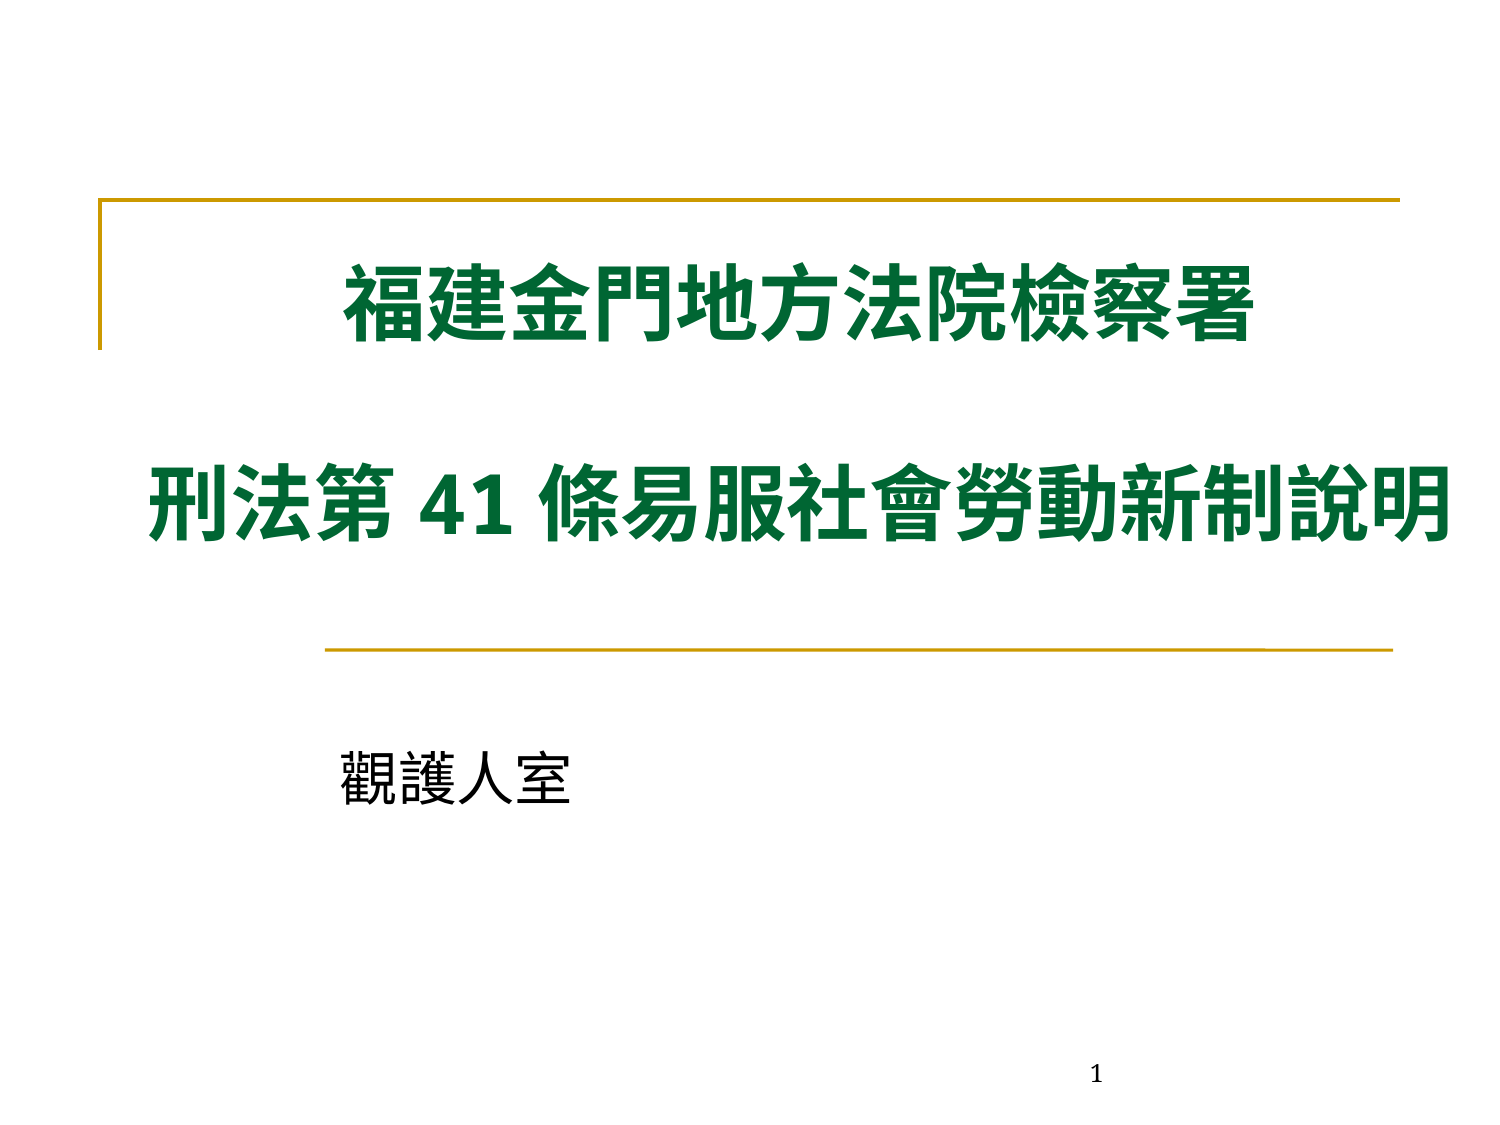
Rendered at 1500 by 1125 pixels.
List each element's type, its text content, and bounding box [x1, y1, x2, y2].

title 福建金門地方法院檢察署 刑法第41條易服社會勞動新制說明 [100, 243, 1500, 531]
subtitle 觀護人室 [324, 650, 1400, 938]
text_box [1074, 1024, 1426, 1100]
